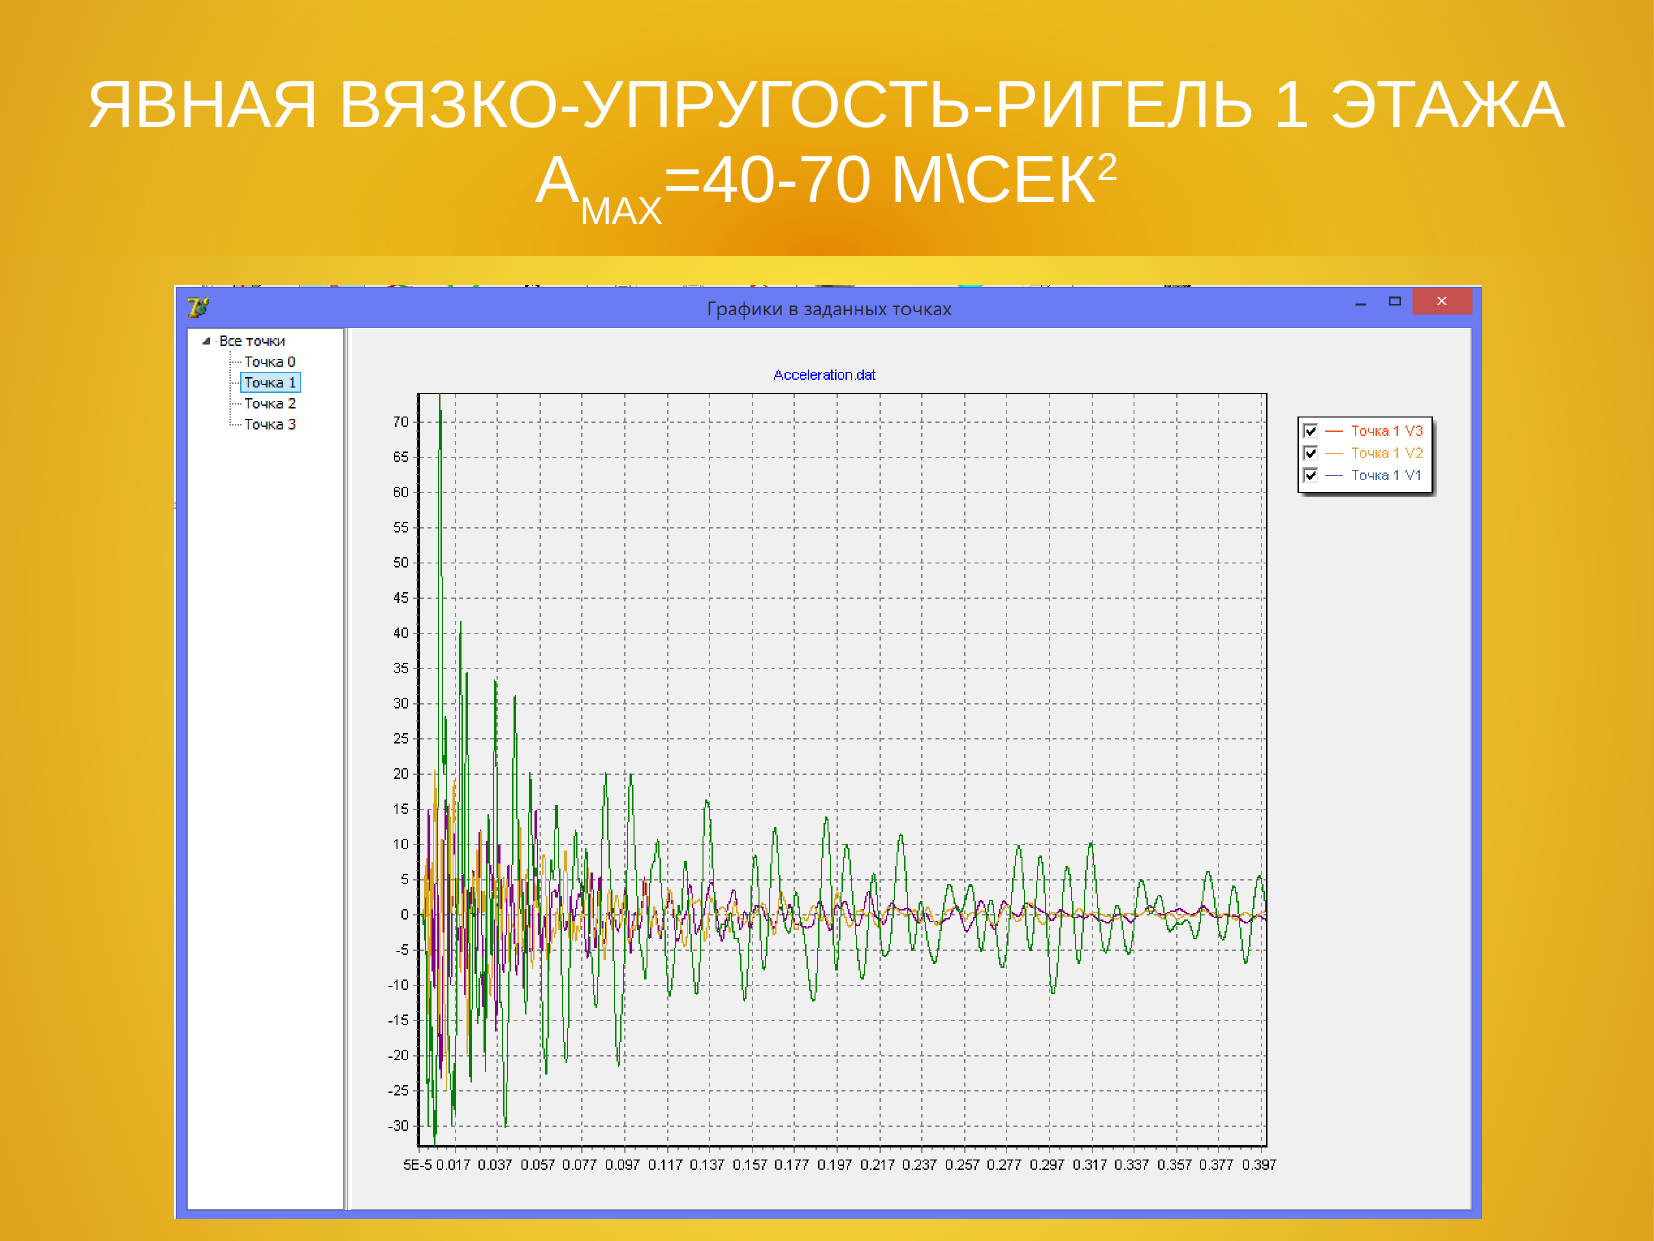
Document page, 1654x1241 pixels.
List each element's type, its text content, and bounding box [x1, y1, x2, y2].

title ЯВНАЯ ВЯЗКО-УПРУГОСТЬ-РИГЕЛЬ 1 ЭТАЖА АМАХ=40-70 М\СЕК2 [82, 47, 1571, 252]
picture [174, 285, 1482, 1219]
